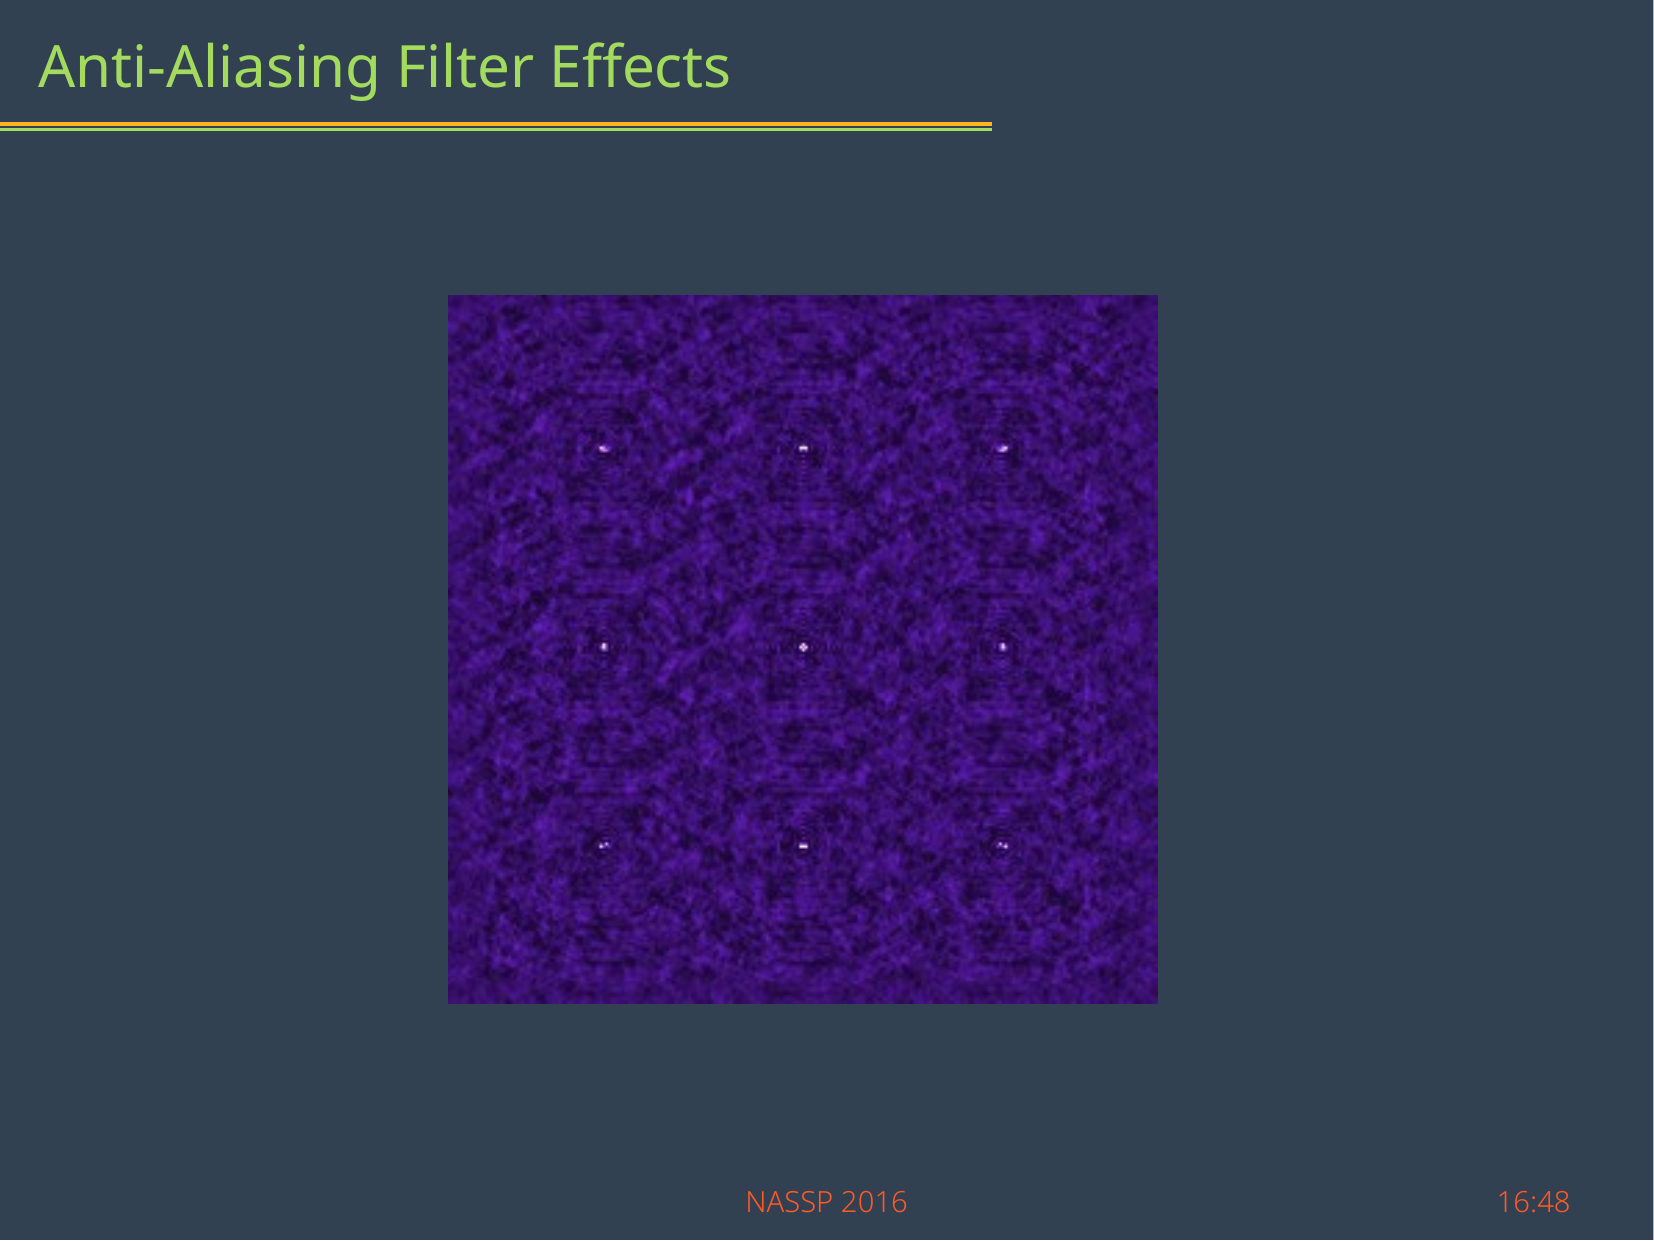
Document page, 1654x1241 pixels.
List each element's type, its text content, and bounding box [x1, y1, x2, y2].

text_box Anti-Aliasing Filter Effects [23, 17, 1063, 103]
picture [448, 295, 1158, 1004]
